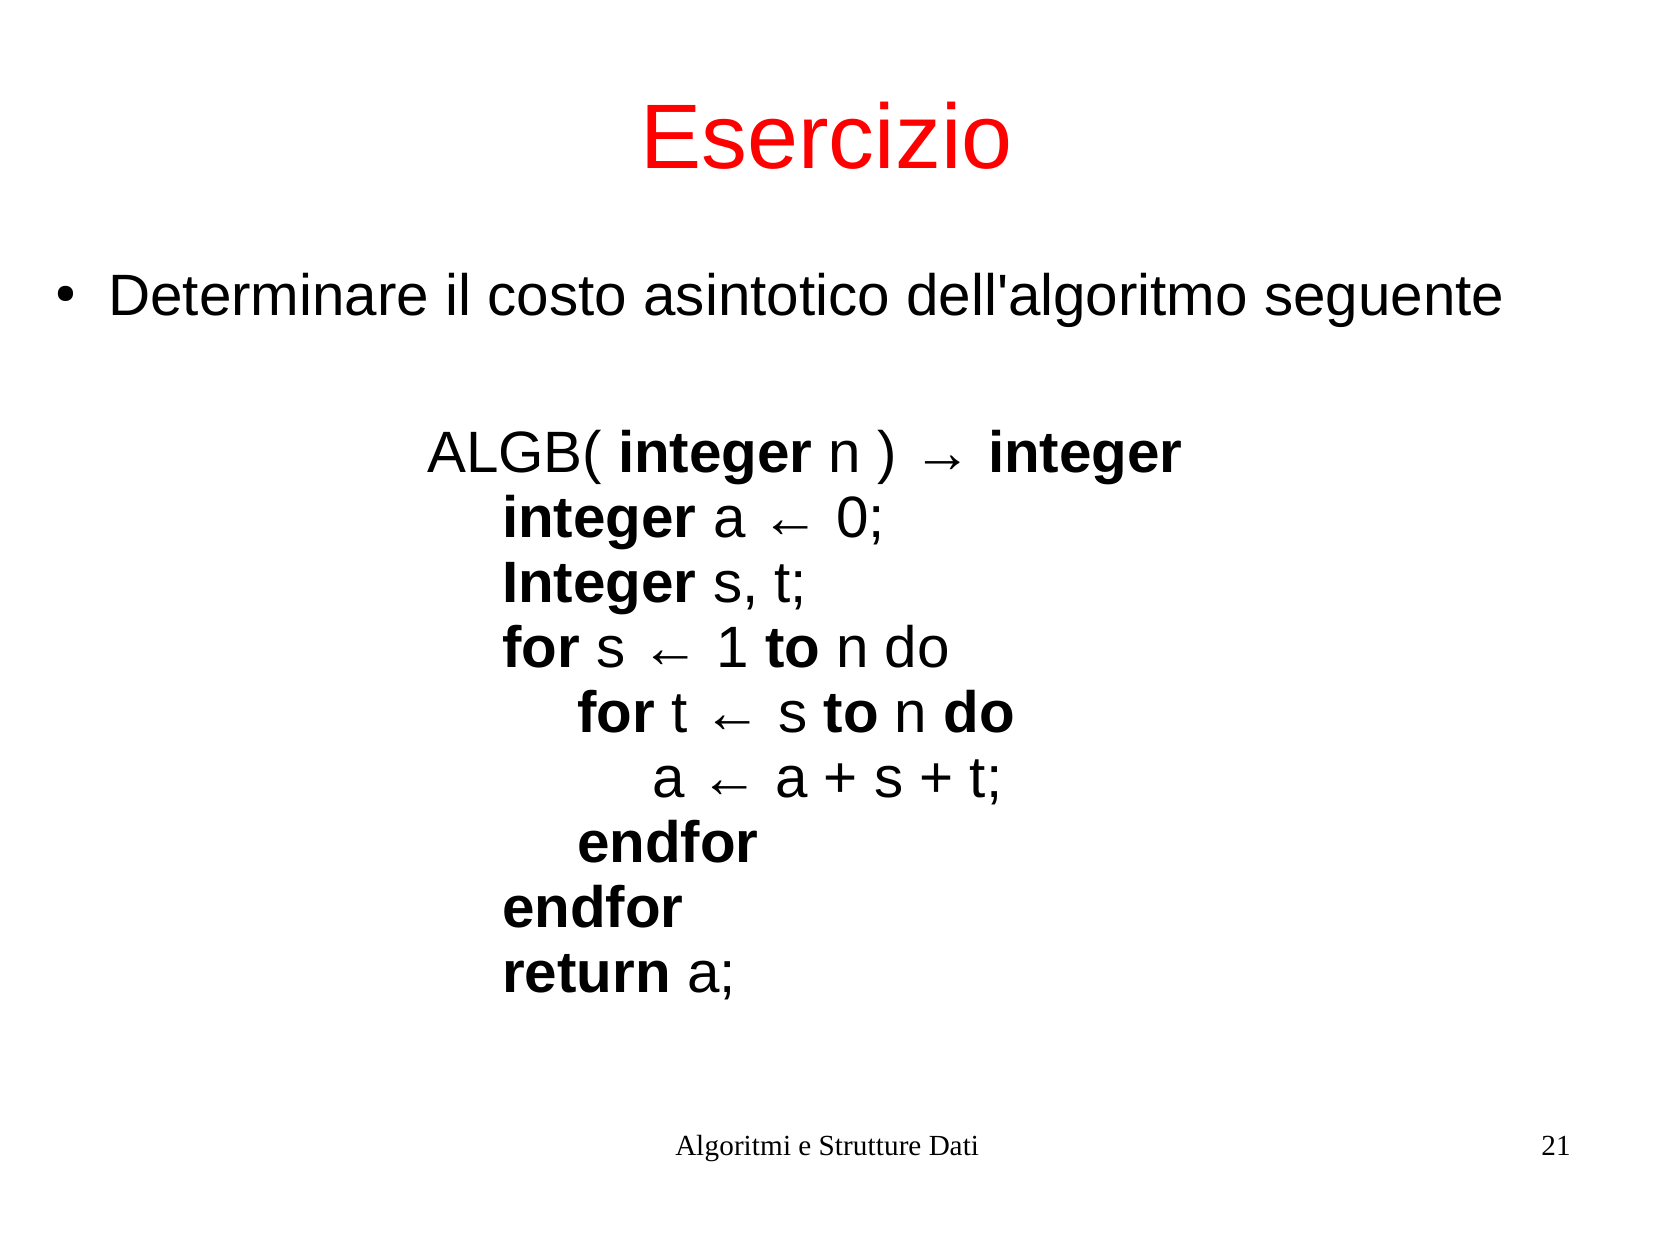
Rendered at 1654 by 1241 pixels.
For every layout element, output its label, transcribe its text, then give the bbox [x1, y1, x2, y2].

list Determinare il costo asintotico dell'algoritmo seguente [37, 262, 1613, 1109]
text_box algB( integer n ) → integer integer a ← 0; Integer s, t; for s ← 1 to n do for t ← s to n do a ← a + s + t; endfor endfor return a; [412, 412, 1313, 1015]
title Esercizio [82, 49, 1571, 226]
